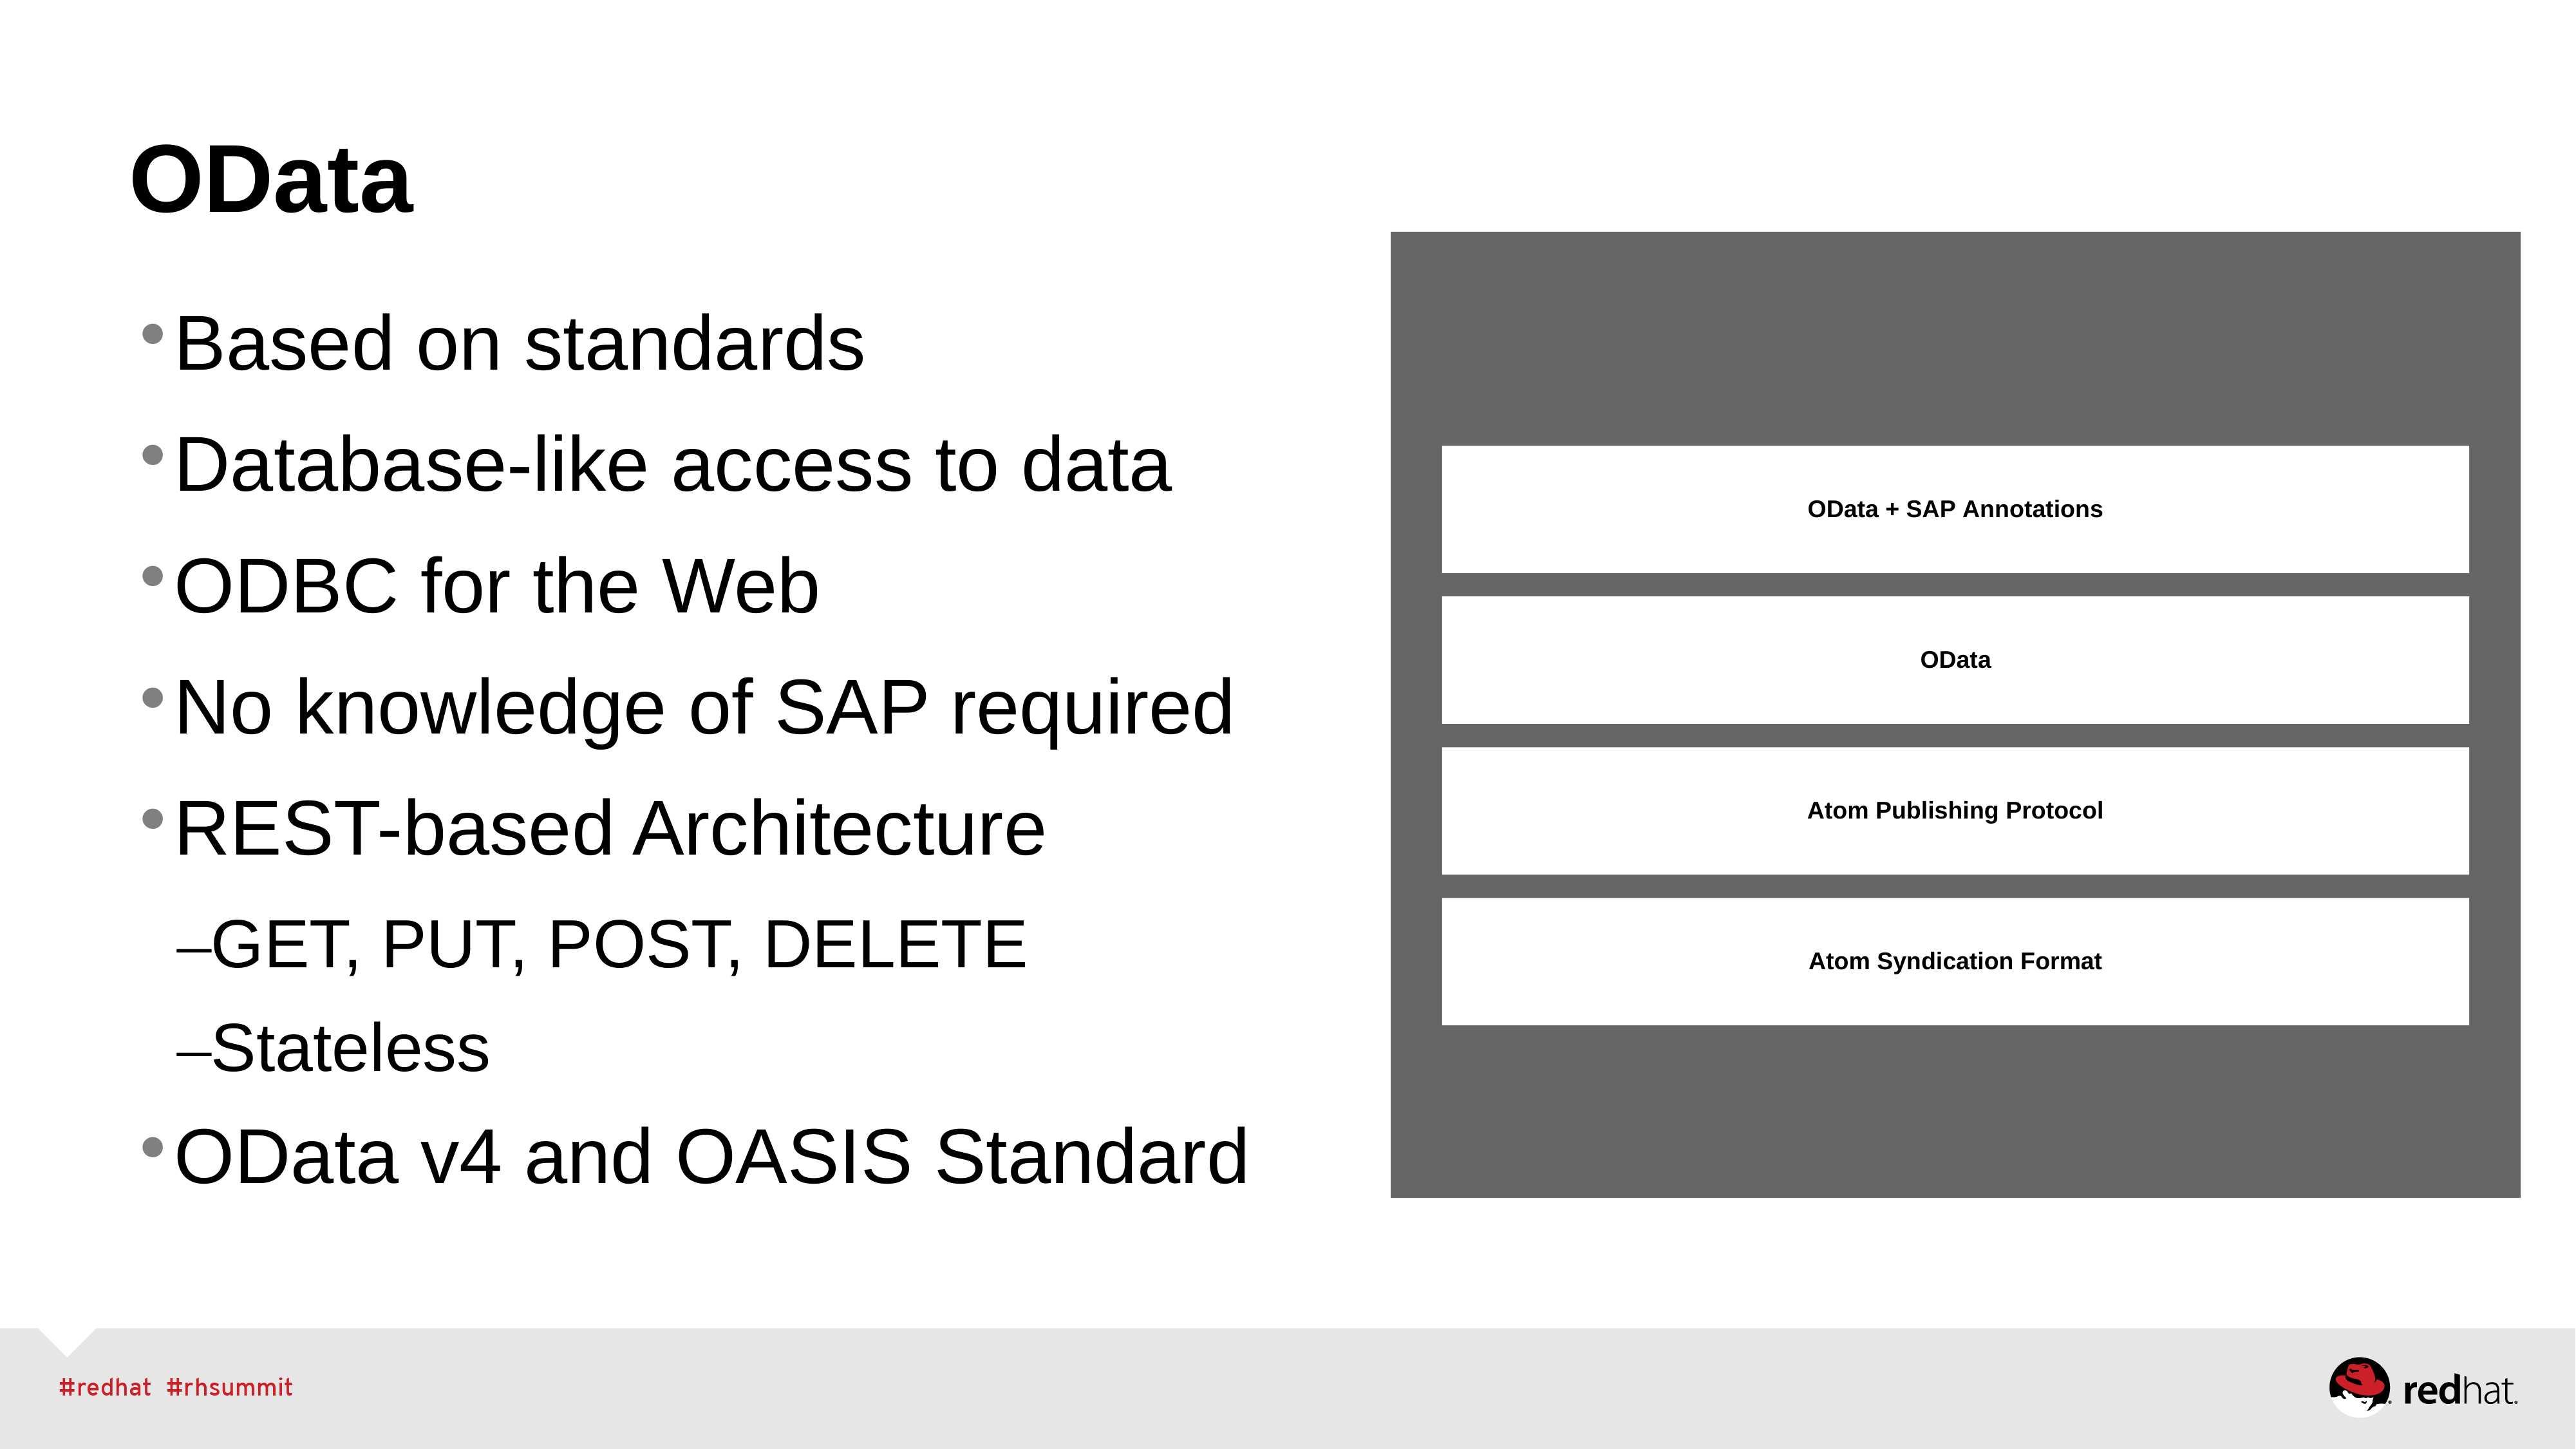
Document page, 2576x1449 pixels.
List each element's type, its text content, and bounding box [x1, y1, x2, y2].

text_box Atom Syndication Format [1442, 898, 2470, 1026]
text_box OData + SAP Annotations [1442, 446, 2470, 573]
title OData [128, 57, 2447, 300]
picture [0, 0, 2575, 1449]
text_box [1391, 231, 2521, 1198]
text_box OData [1442, 596, 2470, 724]
text_box Atom Publishing Protocol [1442, 747, 2470, 875]
list Based on standards Database-like access to data ODBC for the Web No knowledge of SAP required REST-based Architecture GET, PUT, POST, DELETE Stateless OData v4 and OASIS Standard [128, 299, 1285, 1296]
